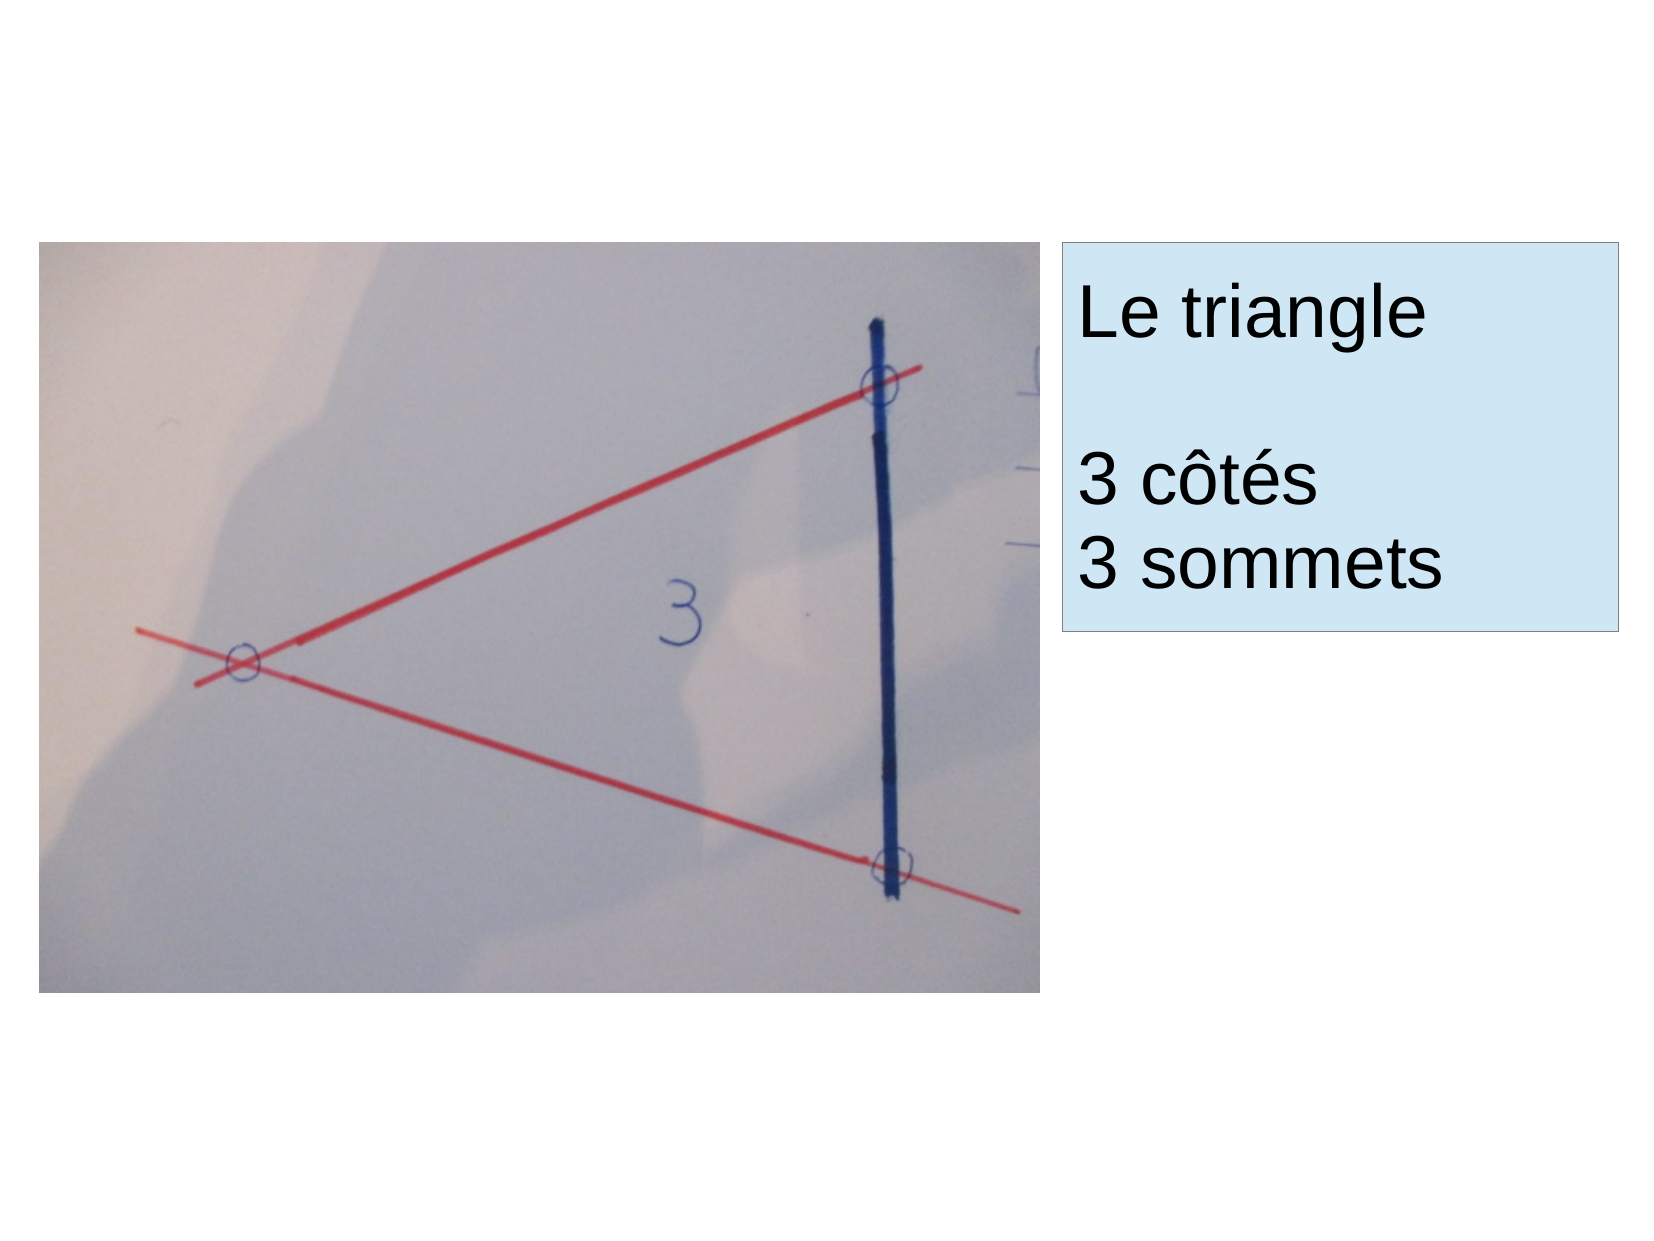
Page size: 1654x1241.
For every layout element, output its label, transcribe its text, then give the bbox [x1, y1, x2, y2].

picture [39, 242, 1040, 993]
text_box Le triangle 3 côtés 3 sommets [1062, 242, 1619, 632]
